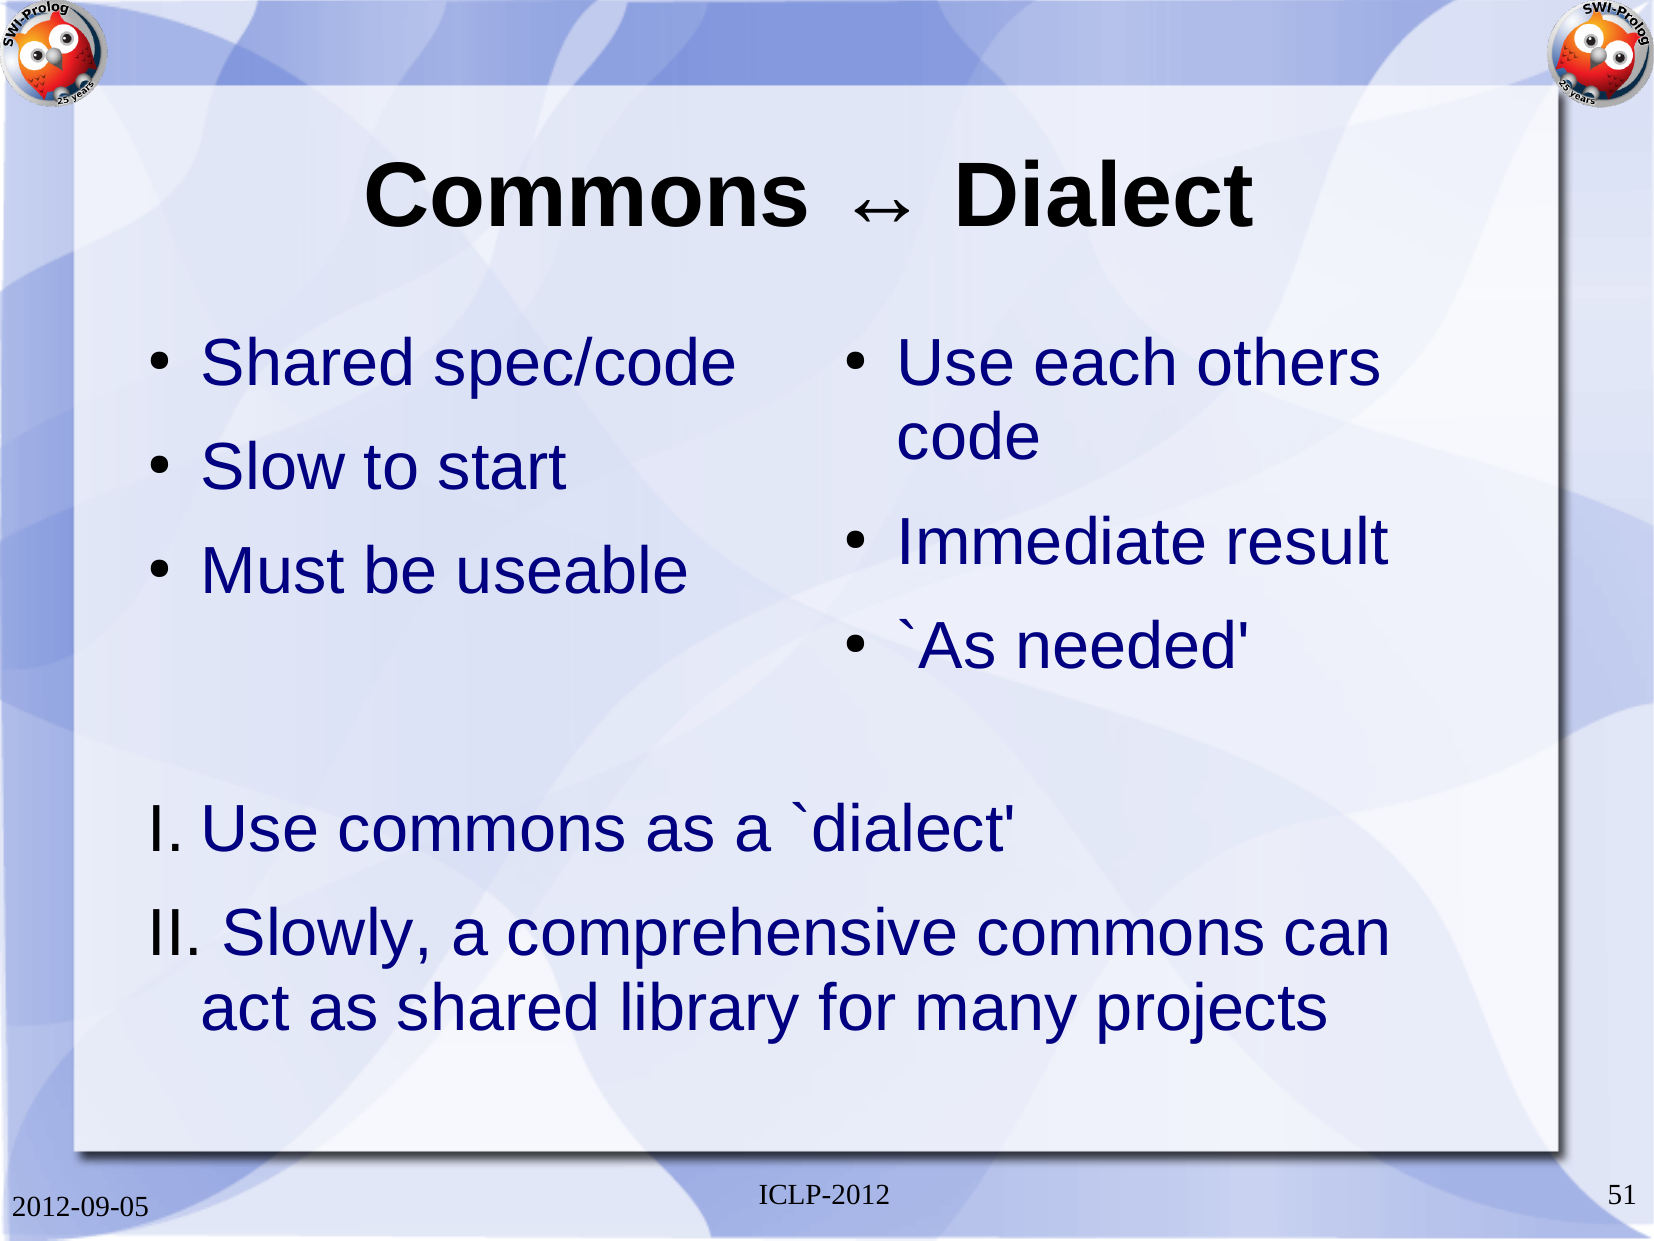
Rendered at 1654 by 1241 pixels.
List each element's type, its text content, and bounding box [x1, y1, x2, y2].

list Use each others code Immediate result `As needed' [825, 324, 1489, 683]
picture [0, 0, 1654, 1241]
list Use commons as a `dialect' Slowly, a comprehensive commons can act as shared library for many projects [129, 790, 1489, 1134]
list Shared spec/code Slow to start Must be useable [129, 324, 793, 668]
title Commons ↔ Dialect [82, 90, 1536, 298]
